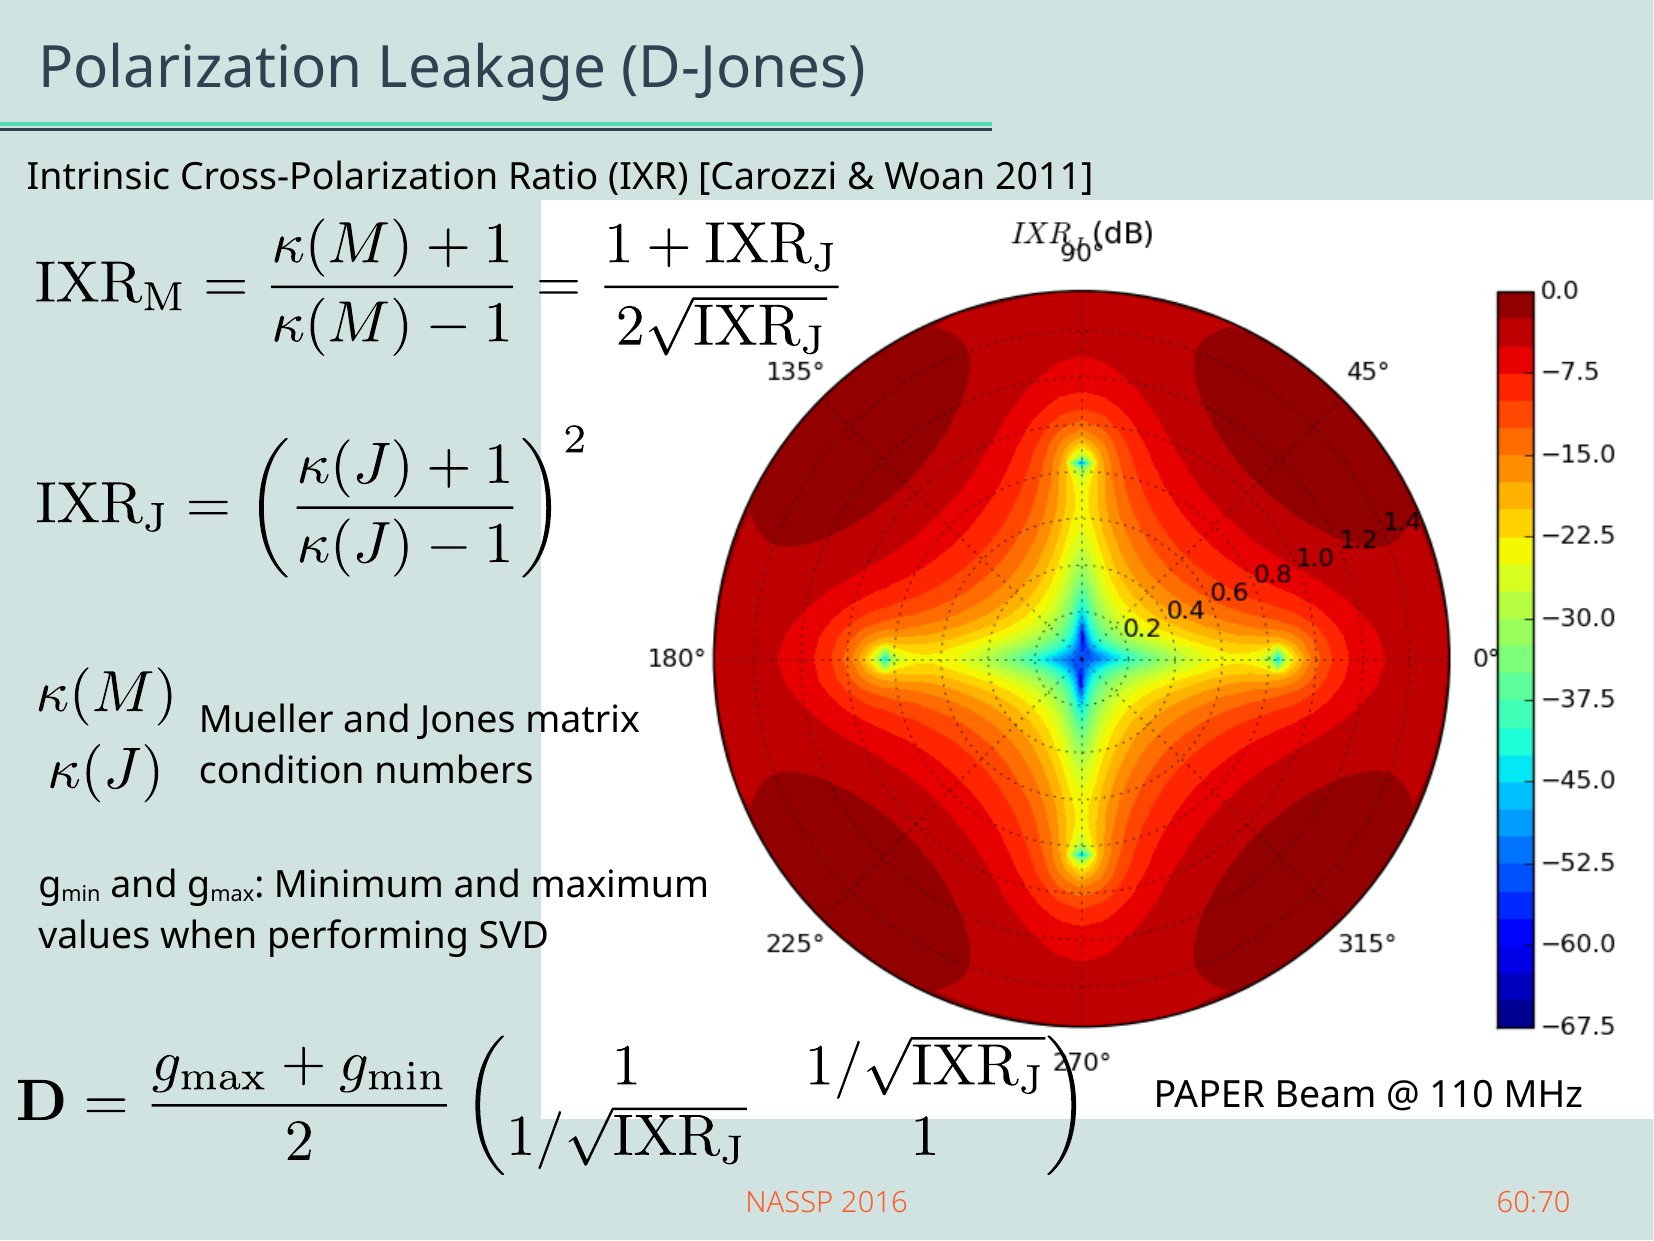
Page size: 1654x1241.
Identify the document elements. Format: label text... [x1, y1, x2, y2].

text_box Mueller and Jones matrix condition numbers [184, 685, 616, 791]
text_box [47, 744, 164, 803]
text_box [35, 425, 587, 578]
text_box Intrinsic Cross-Polarization Ratio (IXR) [Carozzi & Woan 2011] [11, 141, 1039, 202]
text_box gmin and gmax: Minimum and maximum values when performing SVD [23, 850, 633, 969]
text_box [15, 1035, 1089, 1176]
text_box [34, 218, 839, 356]
picture [541, 200, 1654, 1119]
text_box [35, 667, 178, 726]
text_box PAPER Beam @ 110 MHz [1138, 1059, 1577, 1120]
text_box Polarization Leakage (D-Jones) [23, 17, 1063, 103]
